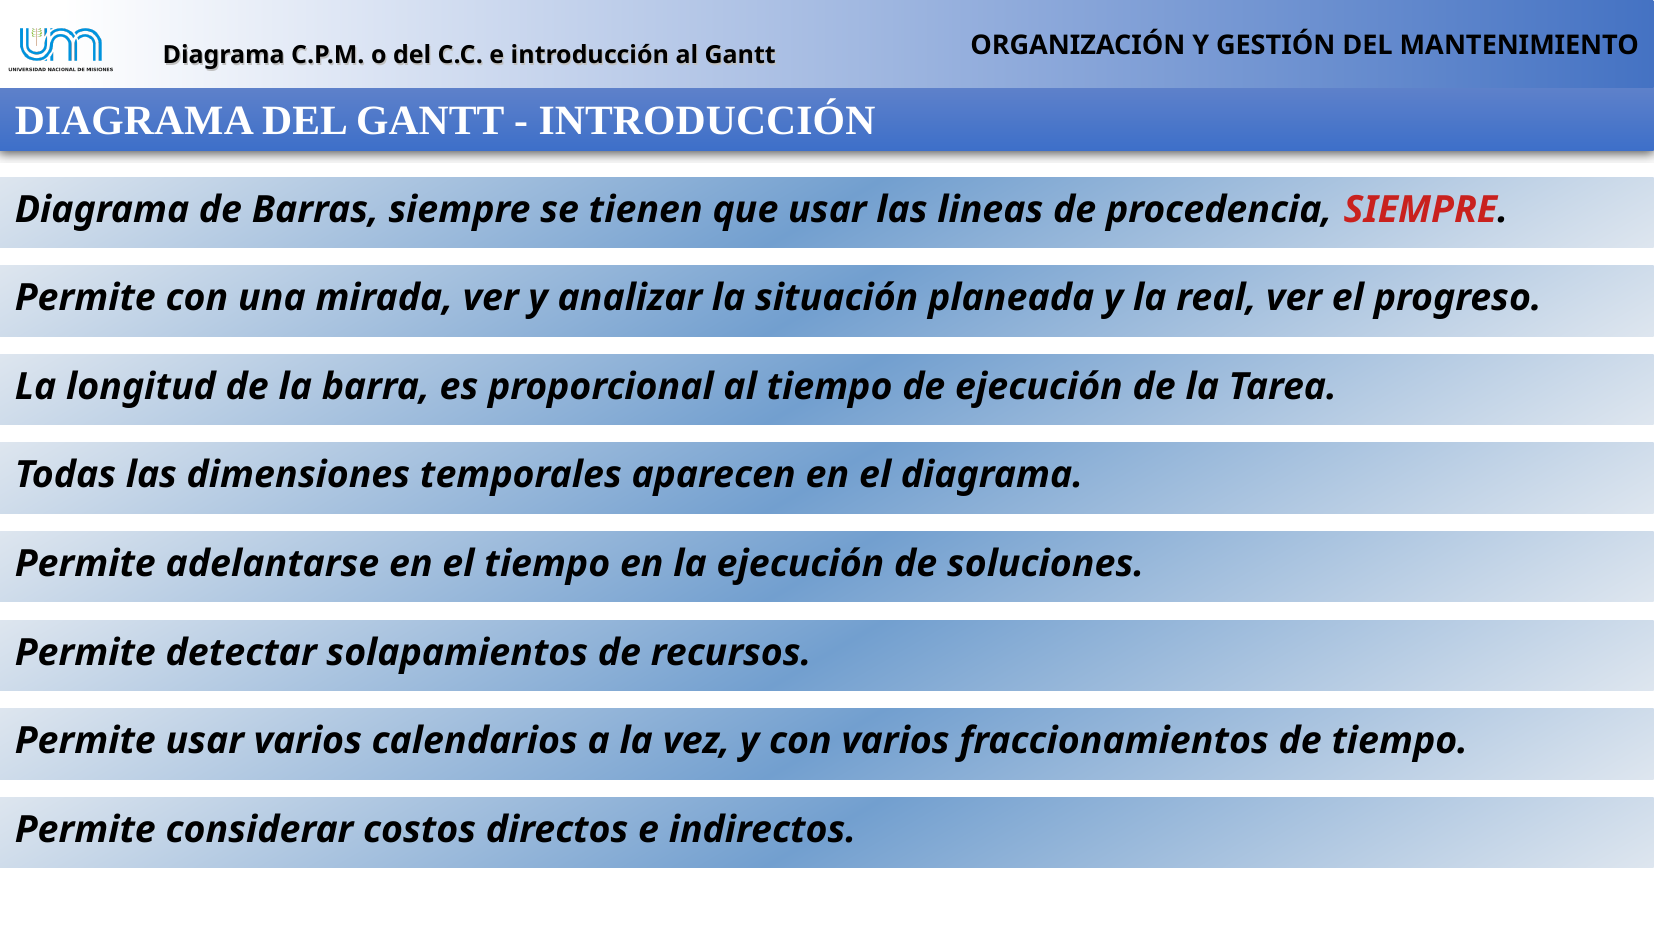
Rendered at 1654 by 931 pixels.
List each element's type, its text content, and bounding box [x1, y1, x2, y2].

text_box Todas las dimensiones temporales aparecen en el diagrama. [0, 442, 1654, 514]
text_box DIAGRAMA DEL GANTT - INTRODUCCIÓN [0, 88, 1654, 151]
picture [0, 12, 121, 88]
text_box Diagrama C.P.M. o del C.C. e introducción al Gantt [147, 29, 827, 89]
text_box Permite usar varios calendarios a la vez, y con varios fraccionamientos de tiempo. [0, 708, 1654, 780]
text_box Permite detectar solapamientos de recursos. [0, 620, 1654, 691]
text_box Permite considerar costos directos e indirectos. [0, 797, 1654, 868]
text_box Permite adelantarse en el tiempo en la ejecución de soluciones. [0, 531, 1654, 602]
text_box ORGANIZACIÓN Y GESTIÓN DEL MANTENIMIENTO [0, 0, 1654, 88]
text_box Permite con una mirada, ver y analizar la situación planeada y la real, ver el progreso. [0, 265, 1654, 337]
text_box La longitud de la barra, es proporcional al tiempo de ejecución de la Tarea. [0, 354, 1654, 425]
text_box Diagrama de Barras, siempre se tienen que usar las lineas de procedencia, SIEMPRE. [0, 177, 1654, 248]
